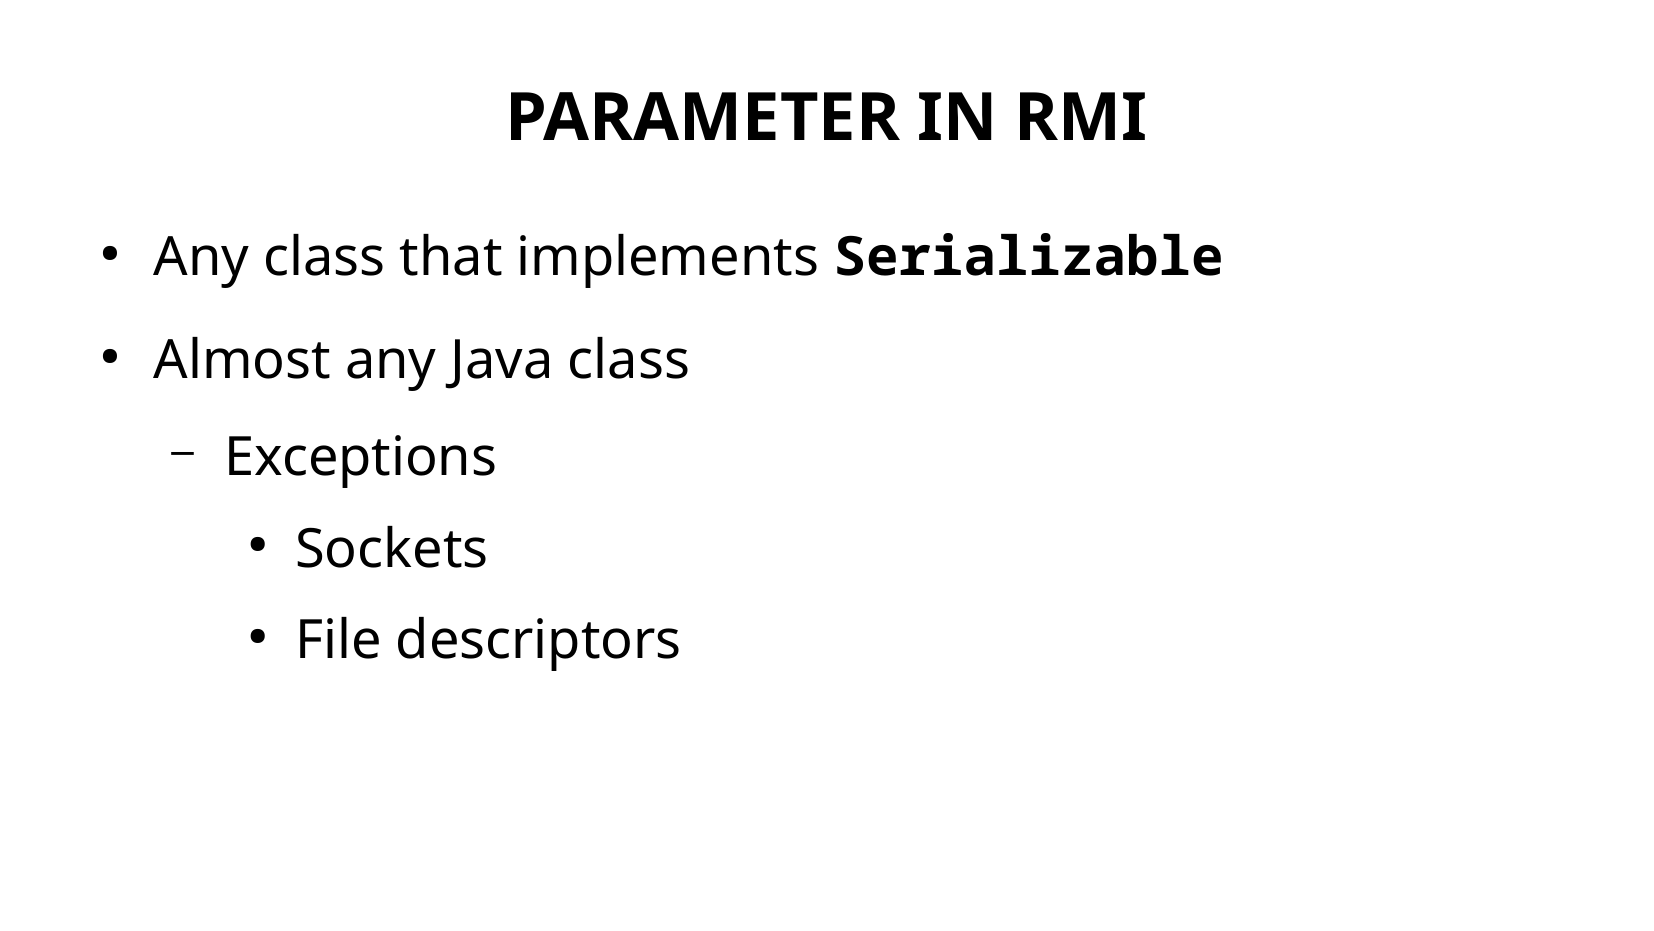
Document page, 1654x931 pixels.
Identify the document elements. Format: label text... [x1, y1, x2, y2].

list Any class that implements Serializable Almost any Java class Exceptions Sockets File descriptors [82, 217, 1571, 757]
title PARAMETER IN RMI [82, 36, 1571, 193]
